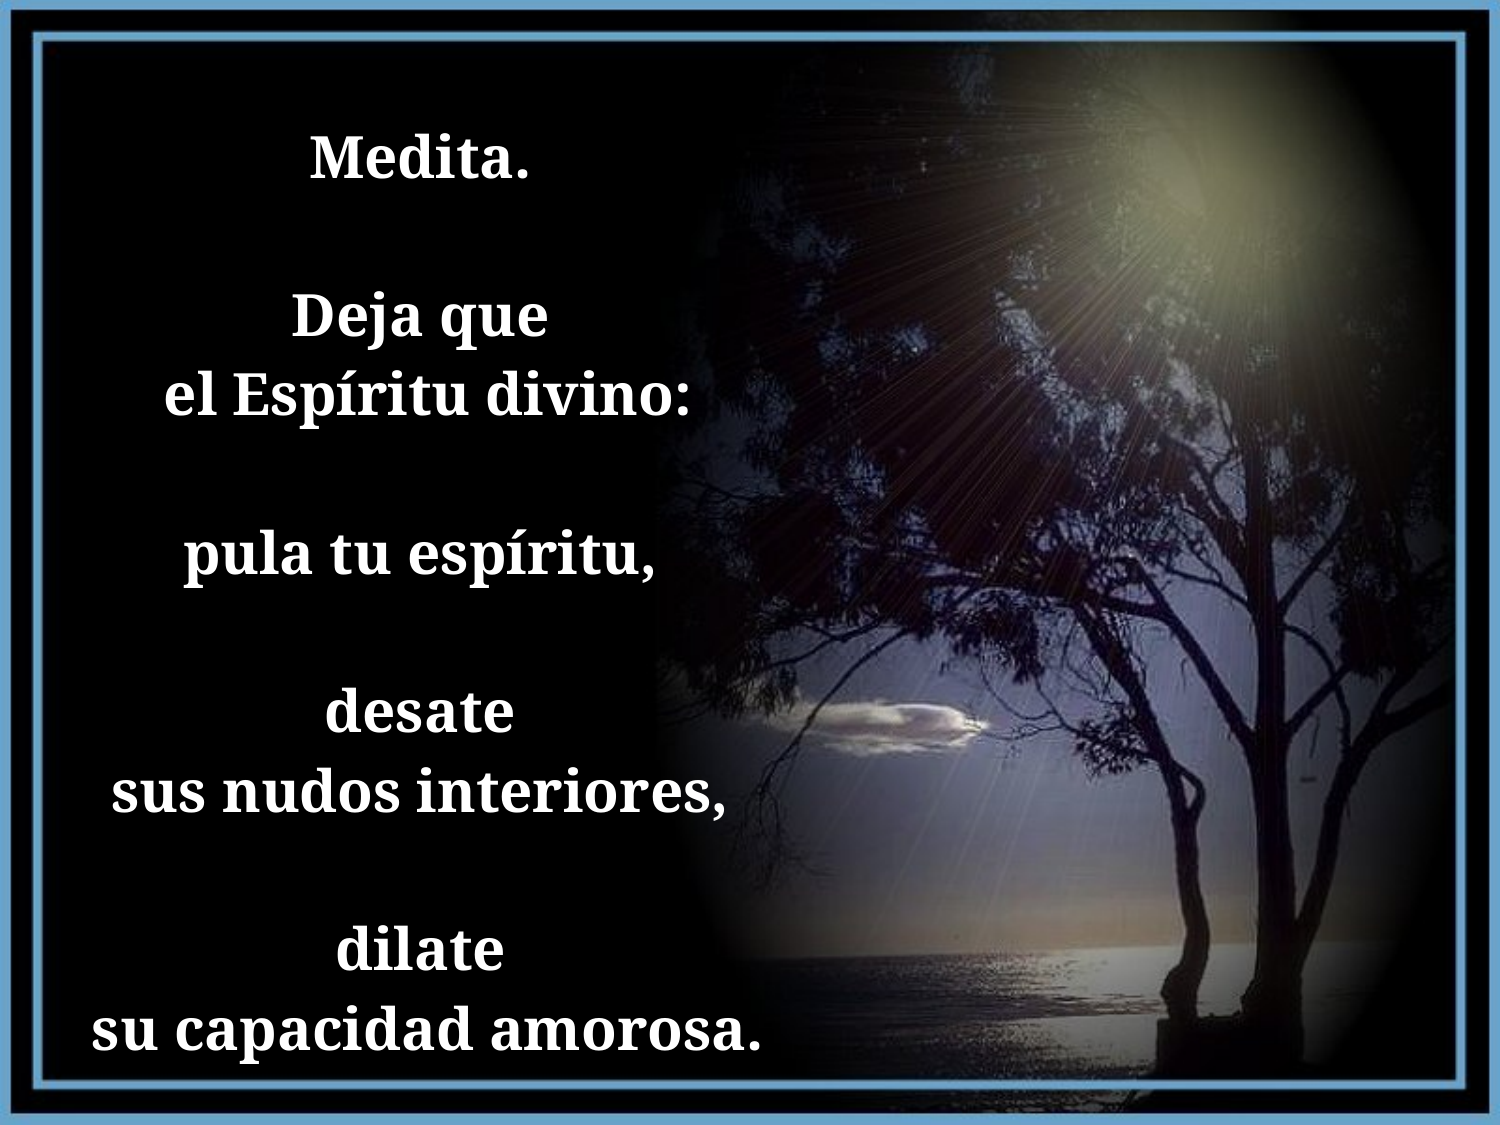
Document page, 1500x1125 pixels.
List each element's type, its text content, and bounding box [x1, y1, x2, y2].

picture [0, 0, 1500, 1125]
text_box Medita. Deja que el Espíritu divino: pula tu espíritu, desate sus nudos interiores, dilate su capacidad amorosa. [29, 108, 827, 1075]
